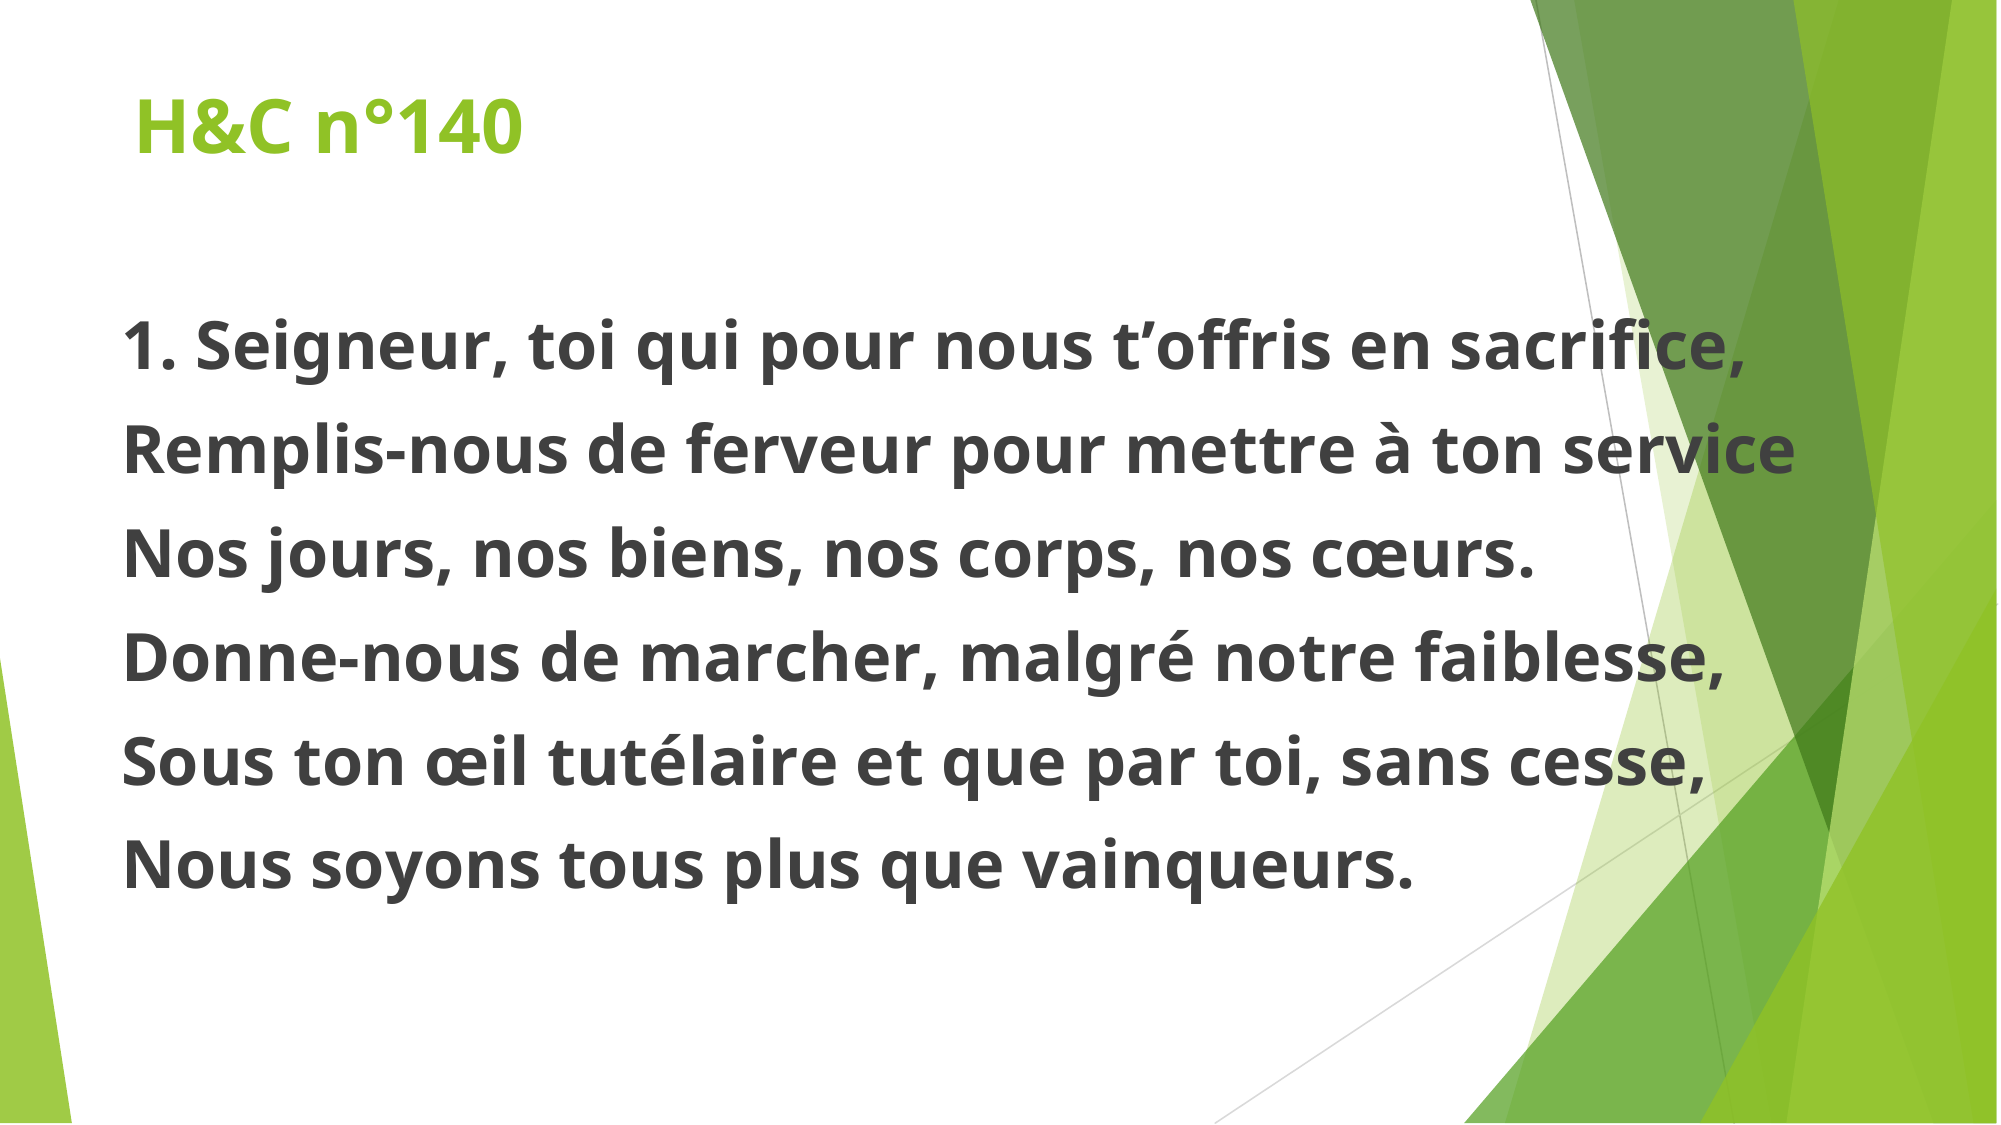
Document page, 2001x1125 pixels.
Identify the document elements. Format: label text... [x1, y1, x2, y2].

text_box H&C n°140 [118, 70, 1522, 178]
text_box 1. Seigneur, toi qui pour nous t’offris en sacrifice, Remplis-nous de ferveur pour mettre à ton service Nos jours, nos biens, nos corps, nos cœurs. Donne-nous de marcher, malgré notre faiblesse, Sous ton œil tutélaire et que par toi, sans cesse, Nous soyons tous plus que vainqueurs. [106, 283, 2001, 1037]
